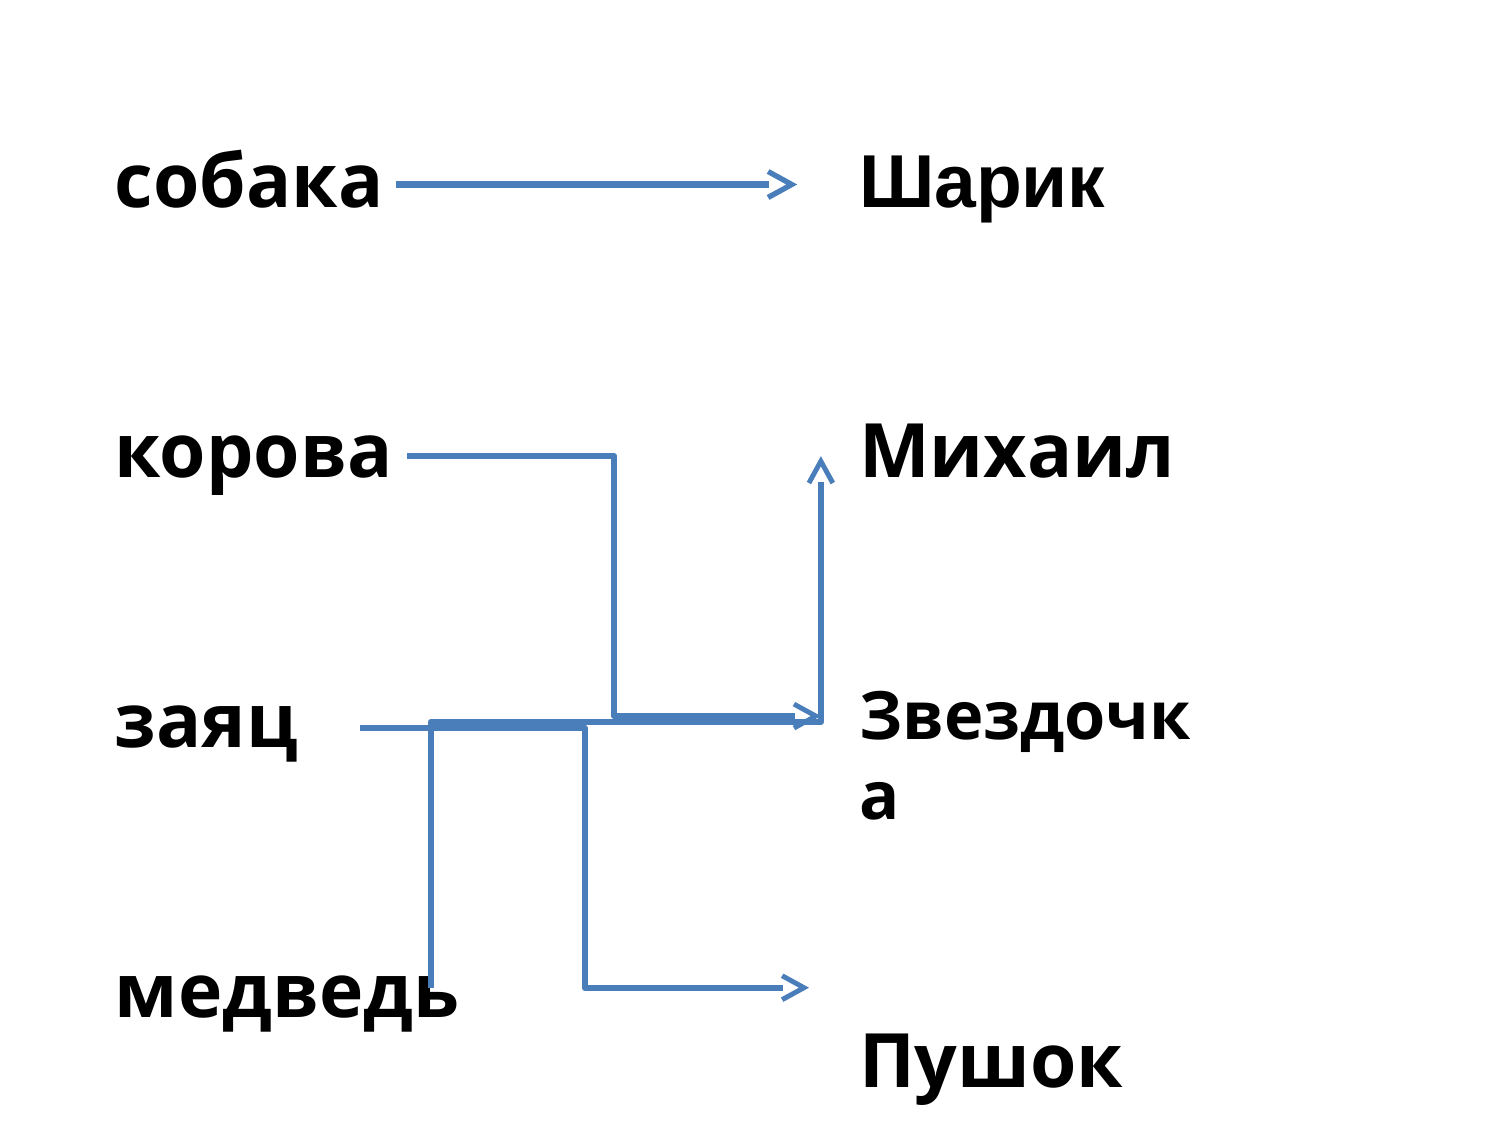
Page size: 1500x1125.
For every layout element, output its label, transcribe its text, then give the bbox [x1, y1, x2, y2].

text_box собака корова заяц медведь [100, 125, 479, 1091]
text_box Шарик Михаил Звездочка Пушок [844, 125, 1223, 1111]
